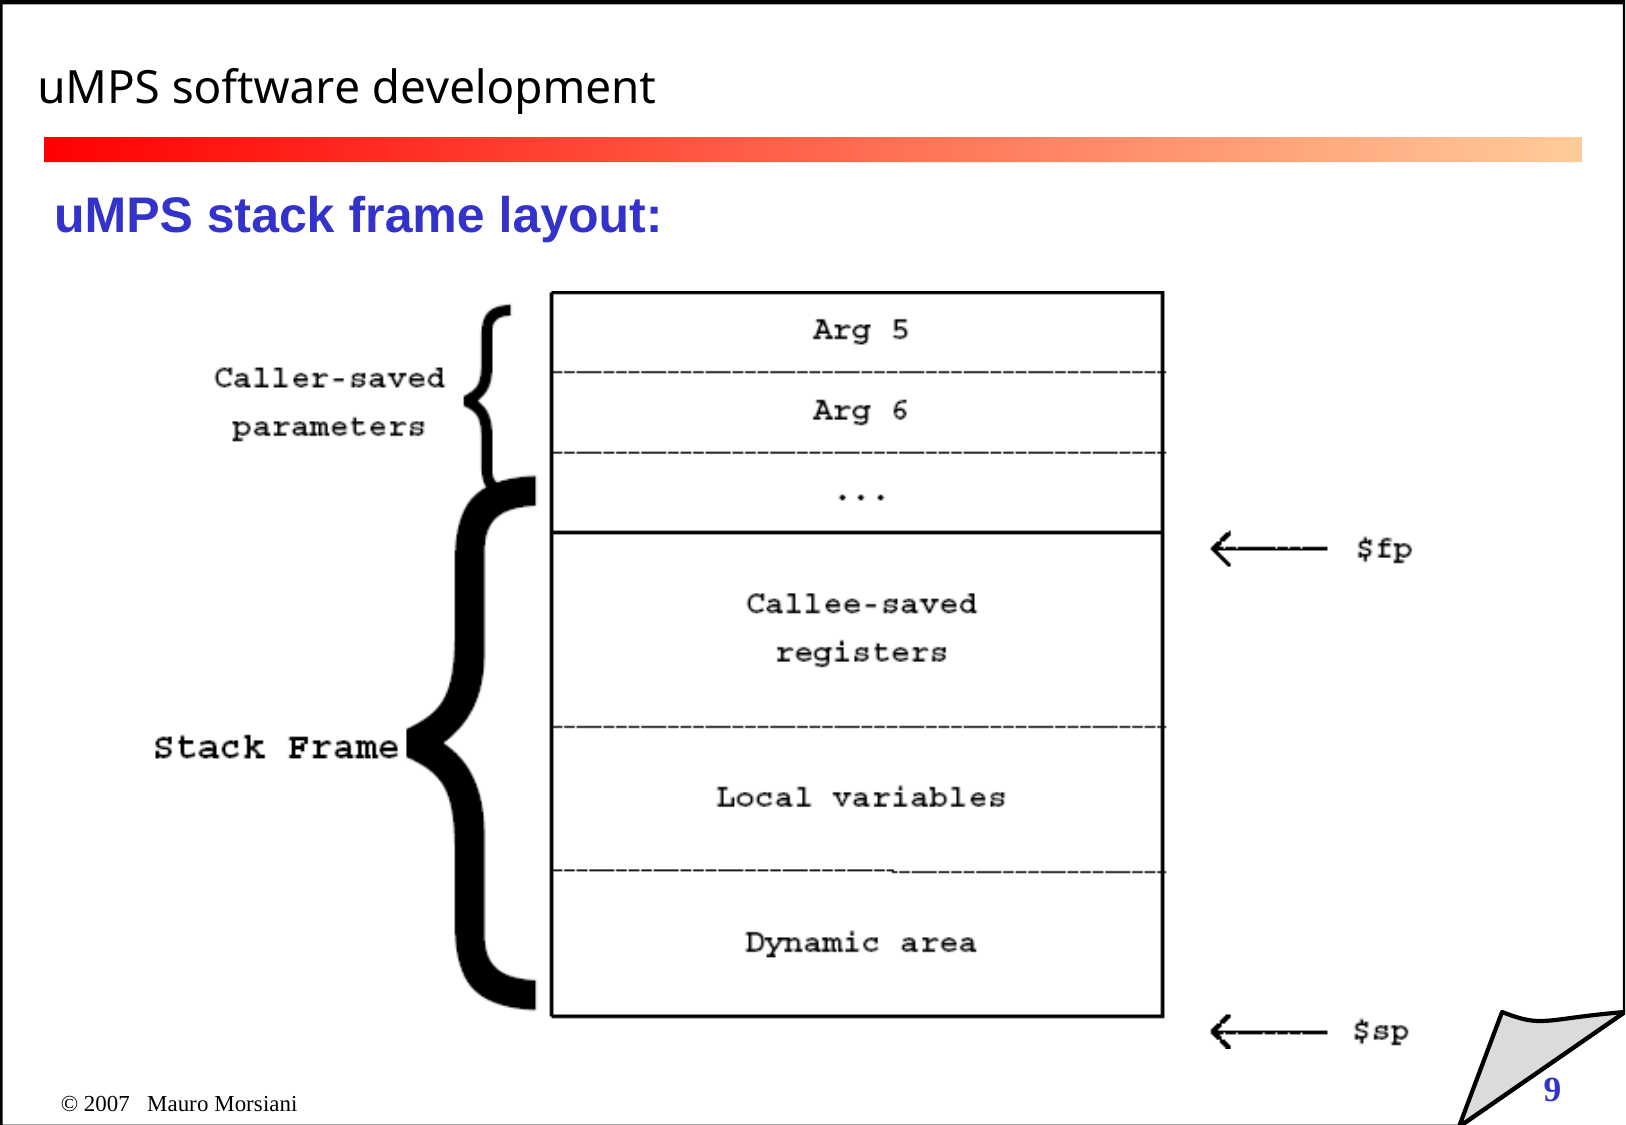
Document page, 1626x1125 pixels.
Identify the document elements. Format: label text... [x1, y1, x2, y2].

picture [147, 291, 1421, 1049]
list uMPS stack frame layout: [54, 187, 800, 739]
title uMPS software development [37, 44, 1587, 130]
